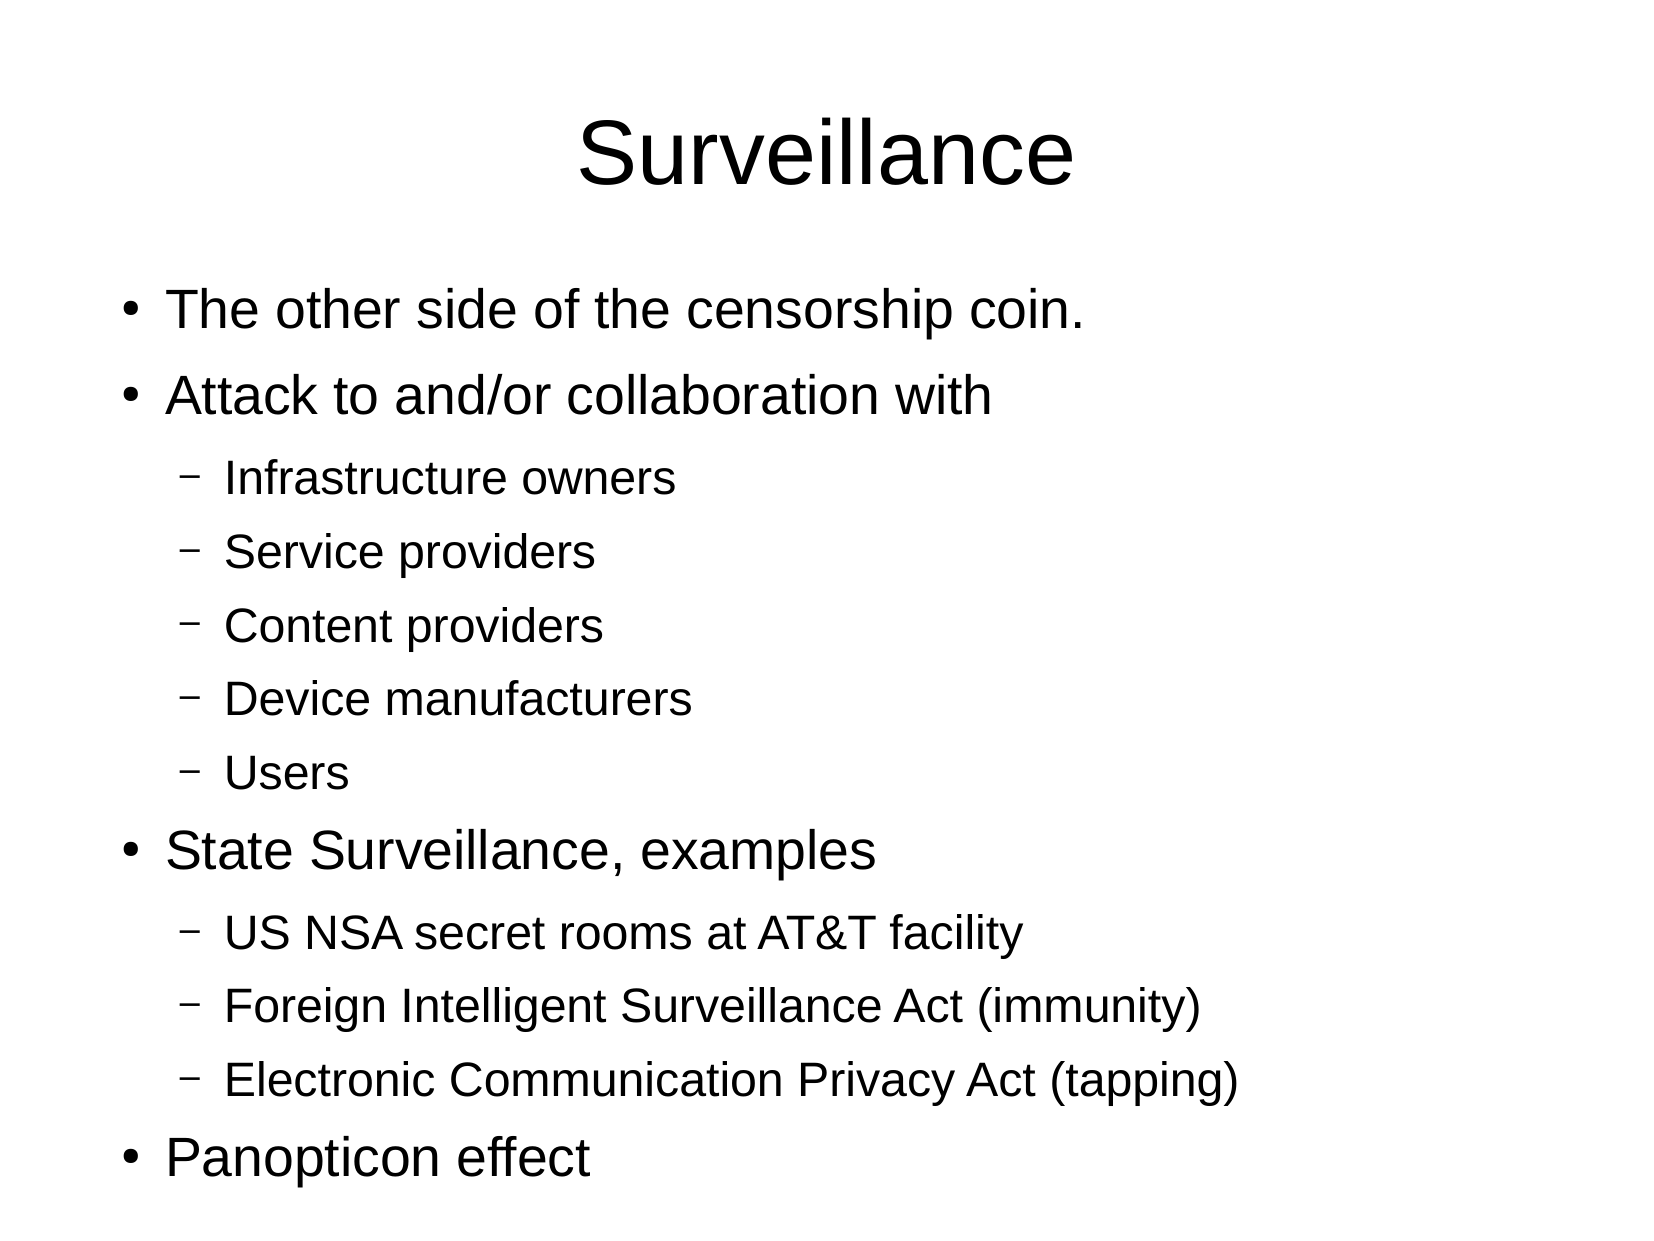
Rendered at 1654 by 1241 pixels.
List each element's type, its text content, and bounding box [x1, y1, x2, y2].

title Surveillance [82, 49, 1571, 257]
list The other side of the censorship coin. Attack to and/or collaboration with Infrastructure owners Service providers Content providers Device manufacturers Users State Surveillance, examples US NSA secret rooms at AT&T facility Foreign Intelligent Surveillance Act (immunity) Electronic Communication Privacy Act (tapping) Panopticon effect [106, 278, 1511, 1193]
